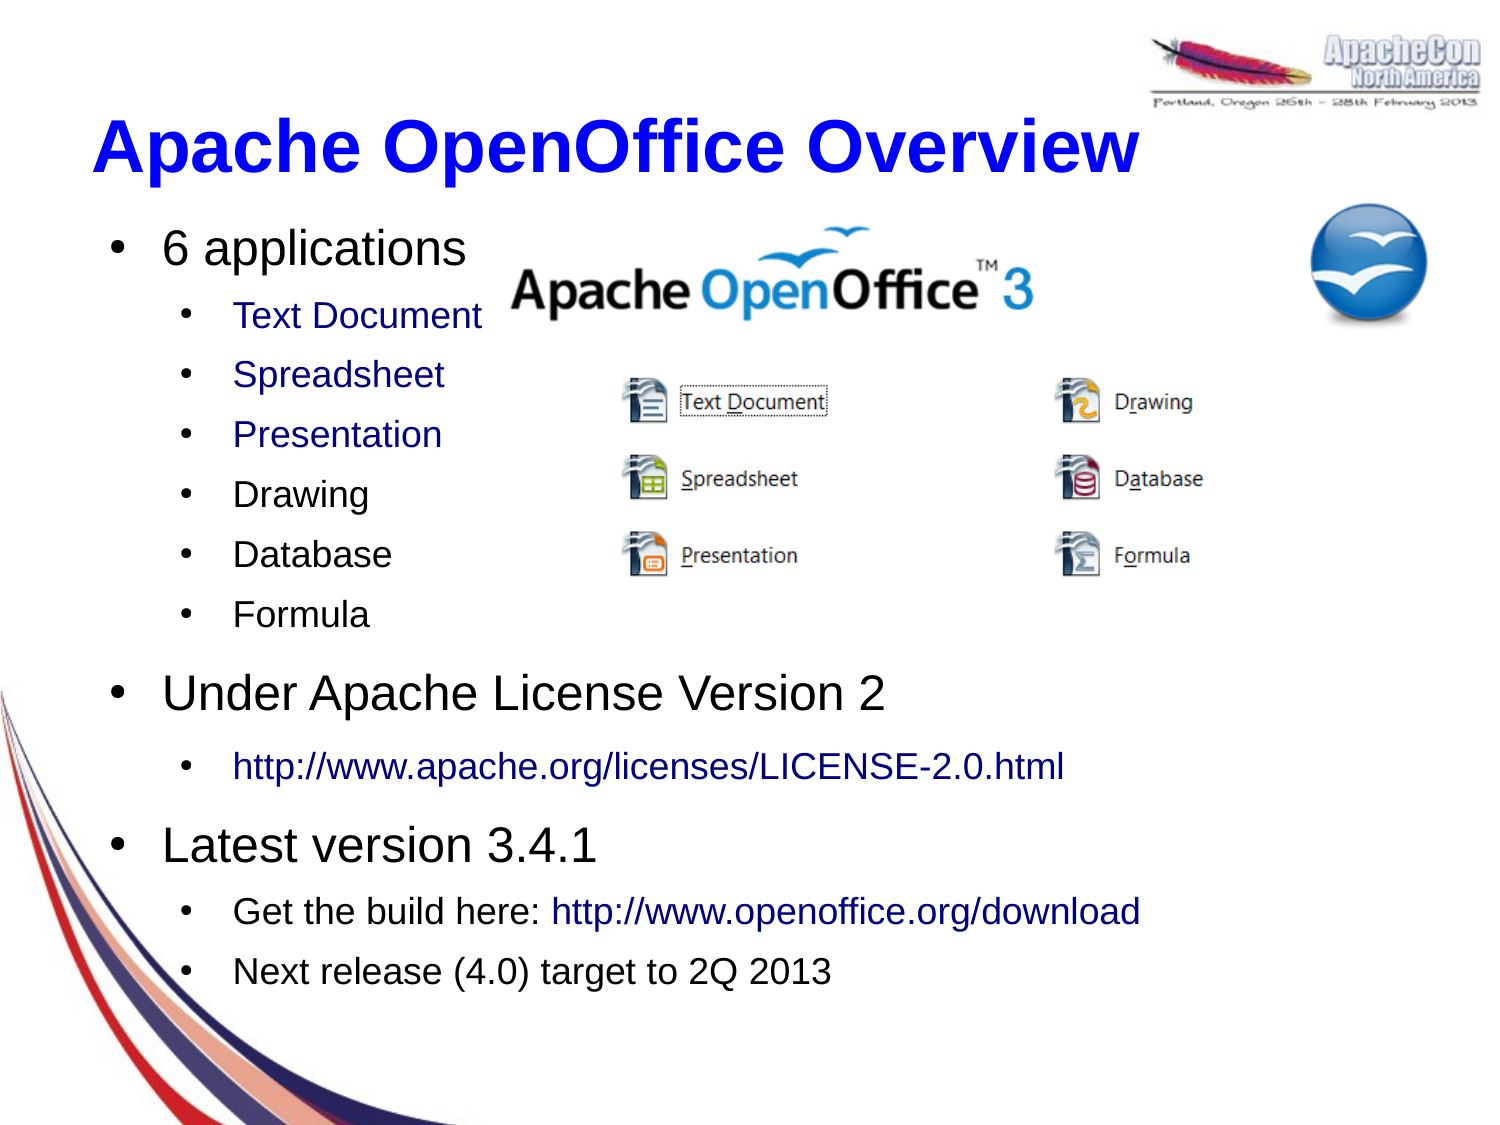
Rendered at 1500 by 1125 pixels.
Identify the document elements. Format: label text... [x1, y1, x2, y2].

title Apache OpenOffice Overview [91, 78, 1191, 215]
picture [0, 0, 1500, 1125]
list 6 applications Text Document Spreadsheet Presentation Drawing Database Formula Under Apache License Version 2 http://www.apache.org/licenses/LICENSE-2.0.html Latest version 3.4.1 Get the build here: http://www.openoffice.org/download Next release (4.0) target to 2Q 2013 [91, 220, 1344, 994]
